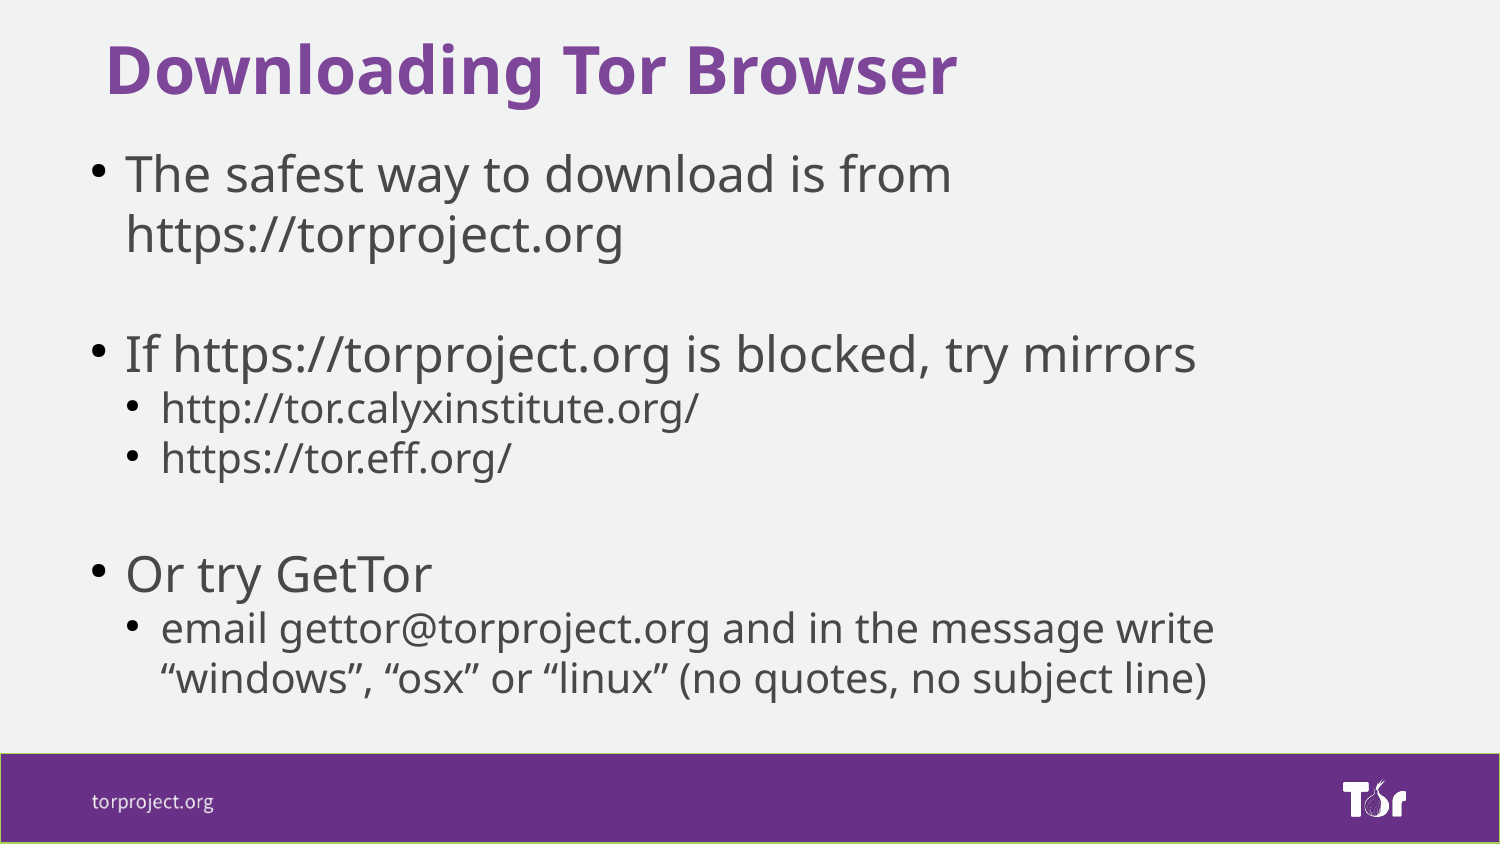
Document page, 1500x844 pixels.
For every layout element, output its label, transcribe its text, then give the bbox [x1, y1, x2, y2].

picture [75, 780, 604, 821]
text_box Downloading Tor Browser [89, 0, 1410, 134]
picture [1343, 778, 1406, 817]
text_box The safest way to download is from https://torproject.org If https://torproject.org is blocked, try mirrors http://tor.calyxinstitute.org/ https://tor.eff.org/ Or try GetTor email gettor@torproject.org and in the message write “windows”, “osx” or “linux” (no quotes, no subject line) [75, 134, 1425, 692]
